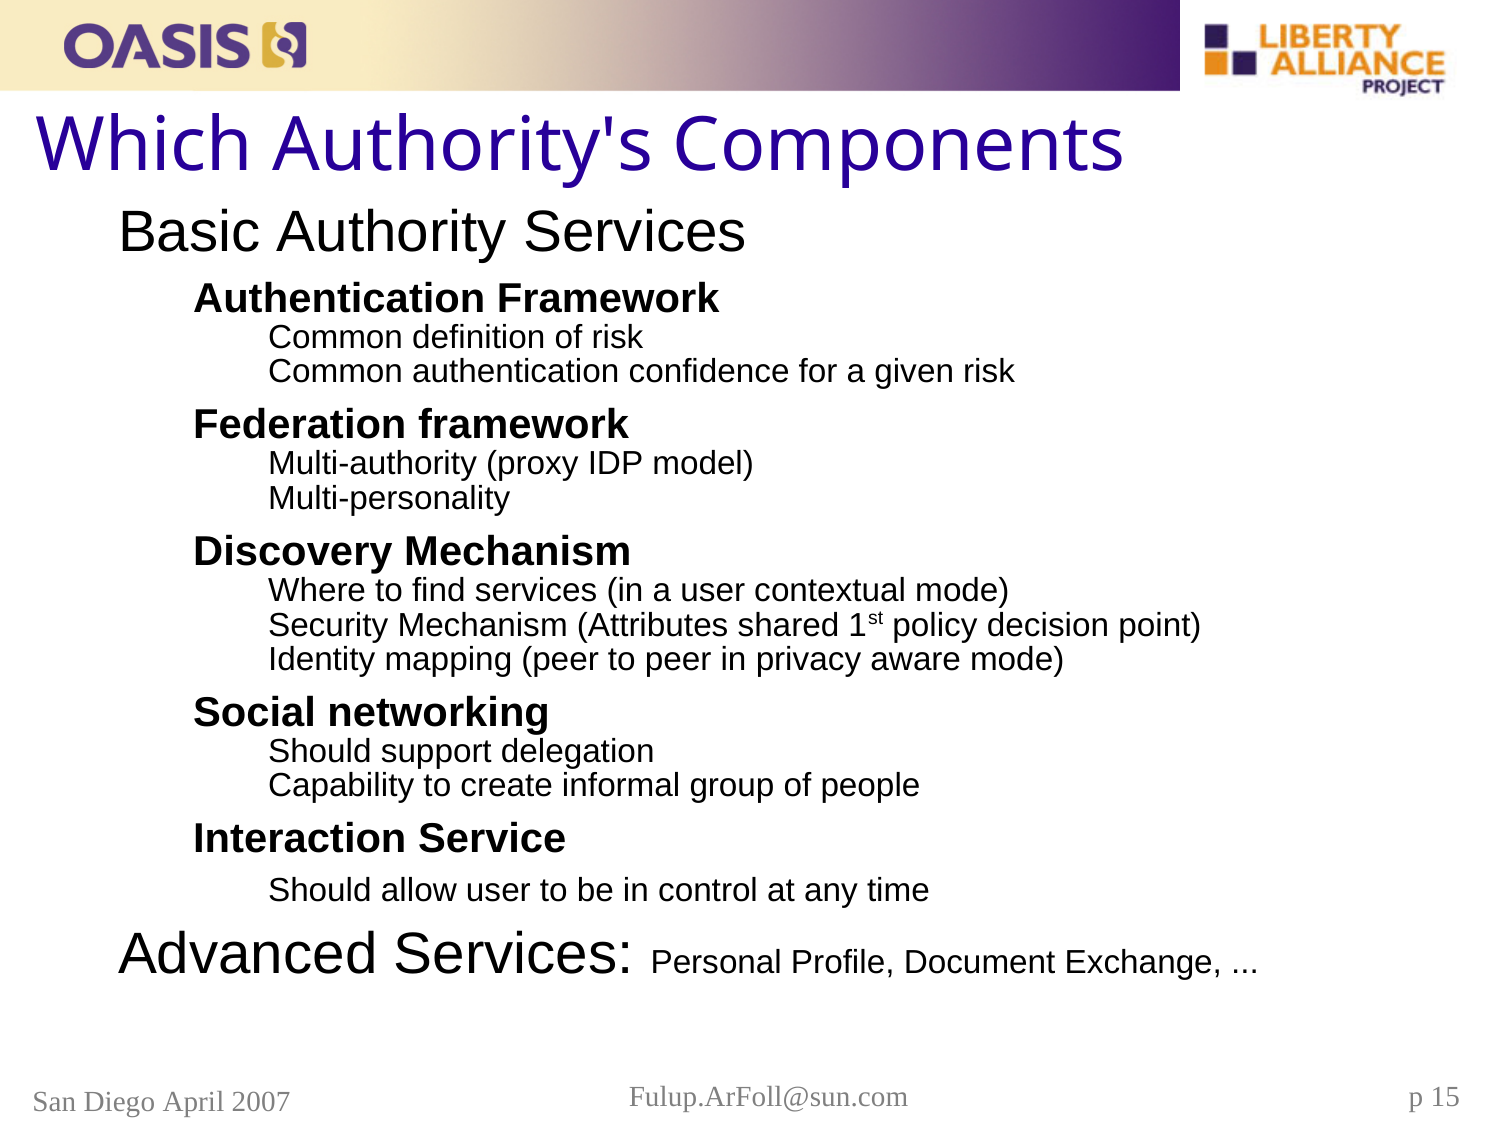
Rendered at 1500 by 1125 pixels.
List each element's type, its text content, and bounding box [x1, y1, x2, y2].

picture [0, 0, 1500, 1125]
title Which Authority's Components [35, 54, 1463, 228]
list Basic Authority Services Authentication Framework Common definition of risk Common authentication confidence for a given risk Federation framework Multi-authority (proxy IDP model) Multi-personality Discovery Mechanism Where to find services (in a user contextual mode) Security Mechanism (Attributes shared 1st policy decision point) Identity mapping (peer to peer in privacy aware mode) Social networking Should support delegation Capability to create informal group of people Interaction Service Should allow user to be in control at any time Advanced Services: Personal Profile, Document Exchange, ... [118, 202, 1483, 1039]
